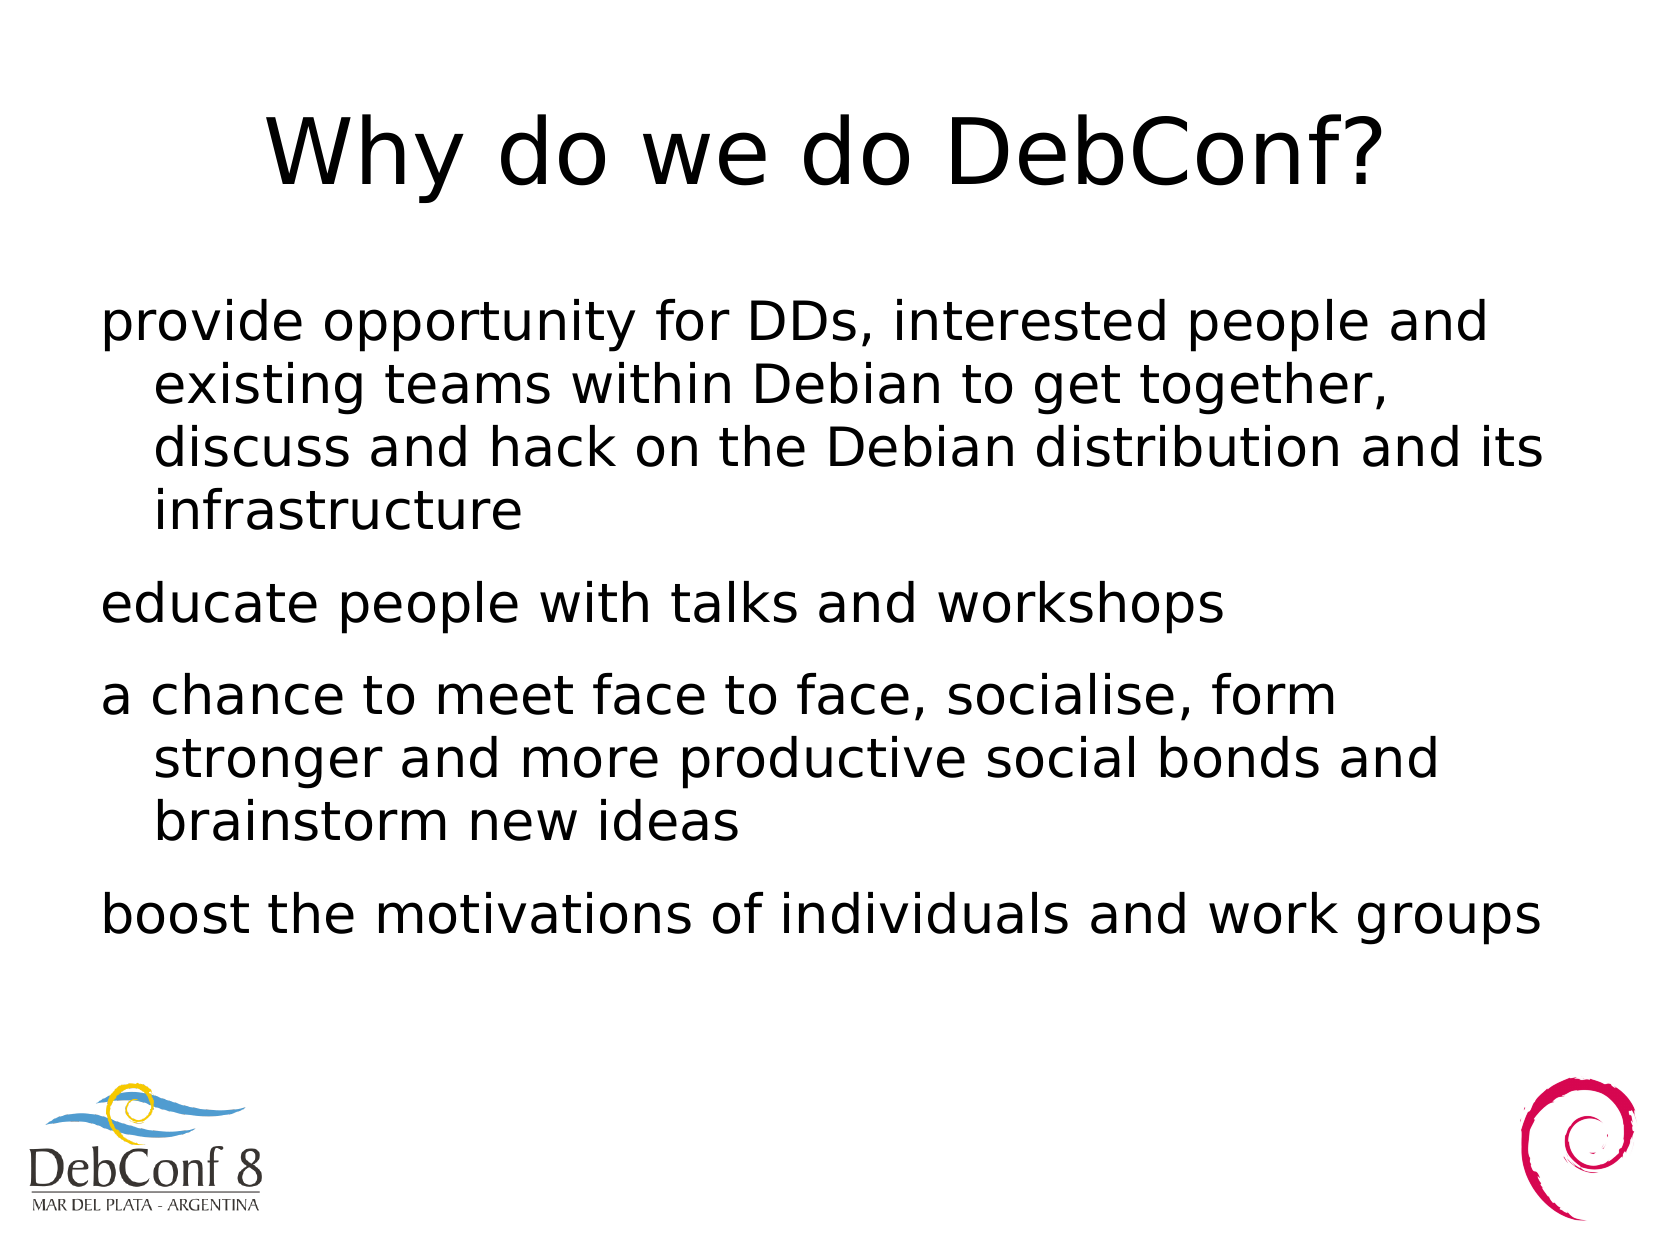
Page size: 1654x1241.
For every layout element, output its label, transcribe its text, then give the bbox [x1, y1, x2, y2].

title Why do we do DebConf? [82, 49, 1571, 257]
list provide opportunity for DDs, interested people and existing teams within Debian to get together, discuss and hack on the Debian distribution and its infrastructure educate people with talks and workshops a chance to meet face to face, socialise, form stronger and more productive social bonds and brainstorm new ideas boost the motivations of individuals and work groups [82, 290, 1571, 1109]
picture [29, 1082, 262, 1211]
picture [1519, 1075, 1638, 1222]
